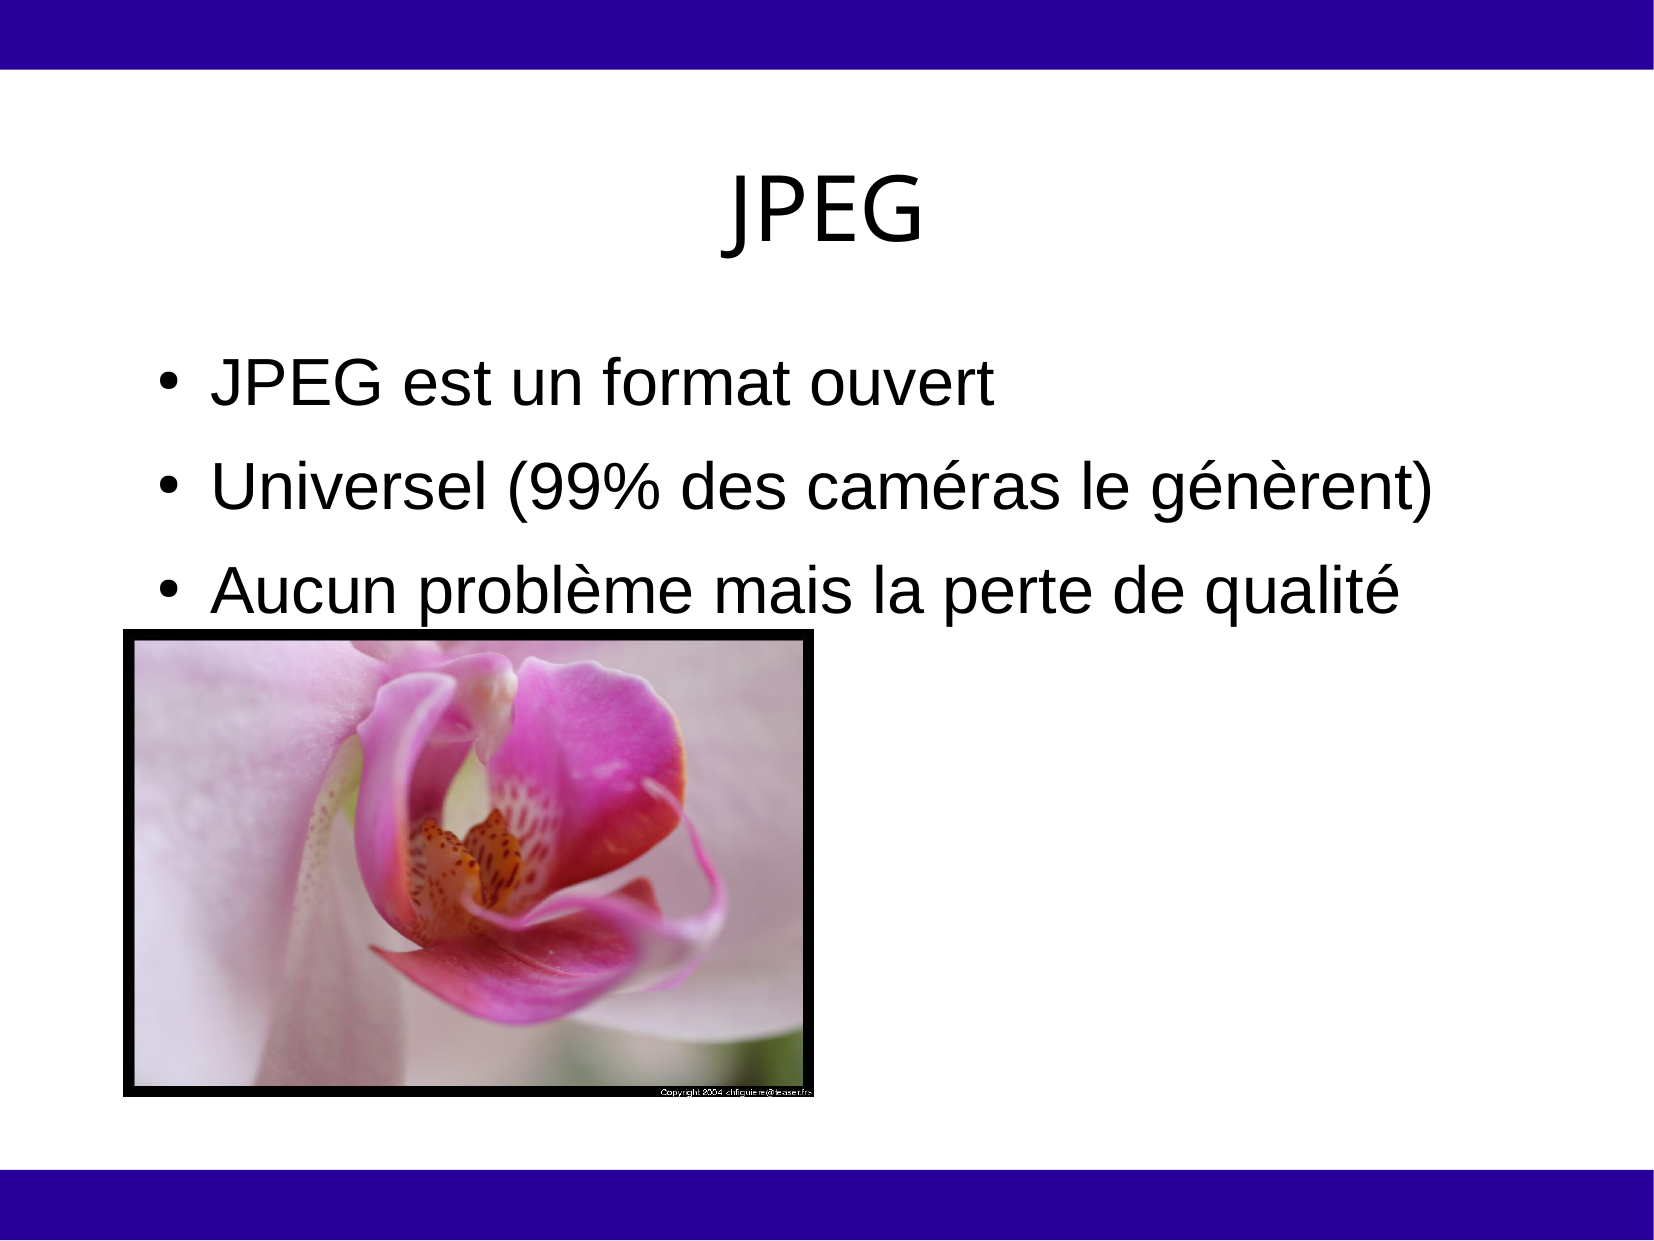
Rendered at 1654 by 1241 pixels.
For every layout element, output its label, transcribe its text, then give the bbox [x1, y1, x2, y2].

title JPEG [121, 102, 1534, 311]
picture [123, 629, 814, 1097]
list JPEG est un format ouvert Universel (99% des caméras le génèrent) Aucun problème mais la perte de qualité [845, 344, 1535, 1127]
